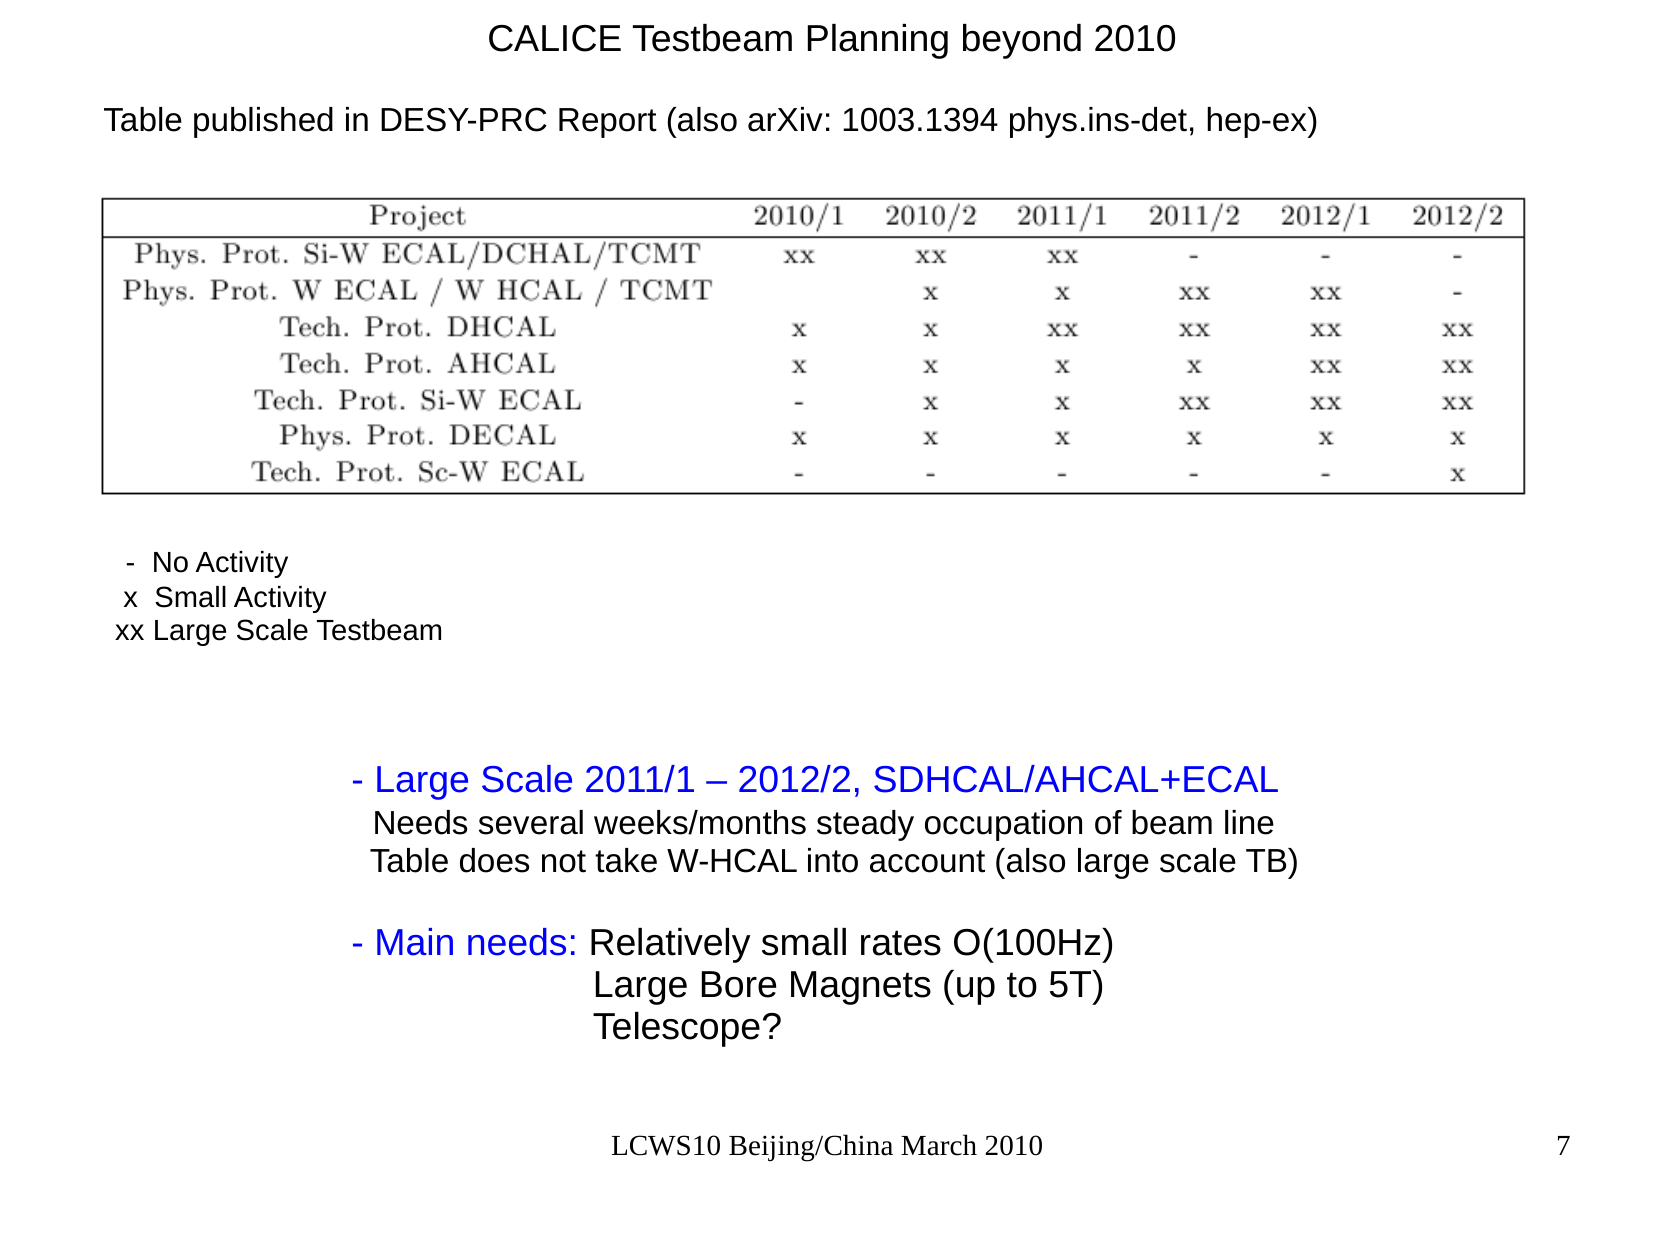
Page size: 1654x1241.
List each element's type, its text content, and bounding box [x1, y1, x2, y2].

text_box Table published in DESY-PRC Report (also arXiv: 1003.1394 phys.ins-det, hep-ex) [88, 94, 1333, 147]
picture [82, 180, 1547, 523]
text_box CALICE Testbeam Planning beyond 2010 [472, 10, 1195, 68]
text_box - Large Scale 2011/1 – 2012/2, SDHCAL/AHCAL+ECAL Needs several weeks/months steady occupation of beam line Table does not take W-HCAL into account (also large scale TB) - Main needs: Relatively small rates O(100Hz) Large Bore Magnets (up to 5T) Telescope? [336, 750, 1314, 1055]
text_box - No Activity x Small Activity xx Large Scale Testbeam [100, 531, 451, 654]
